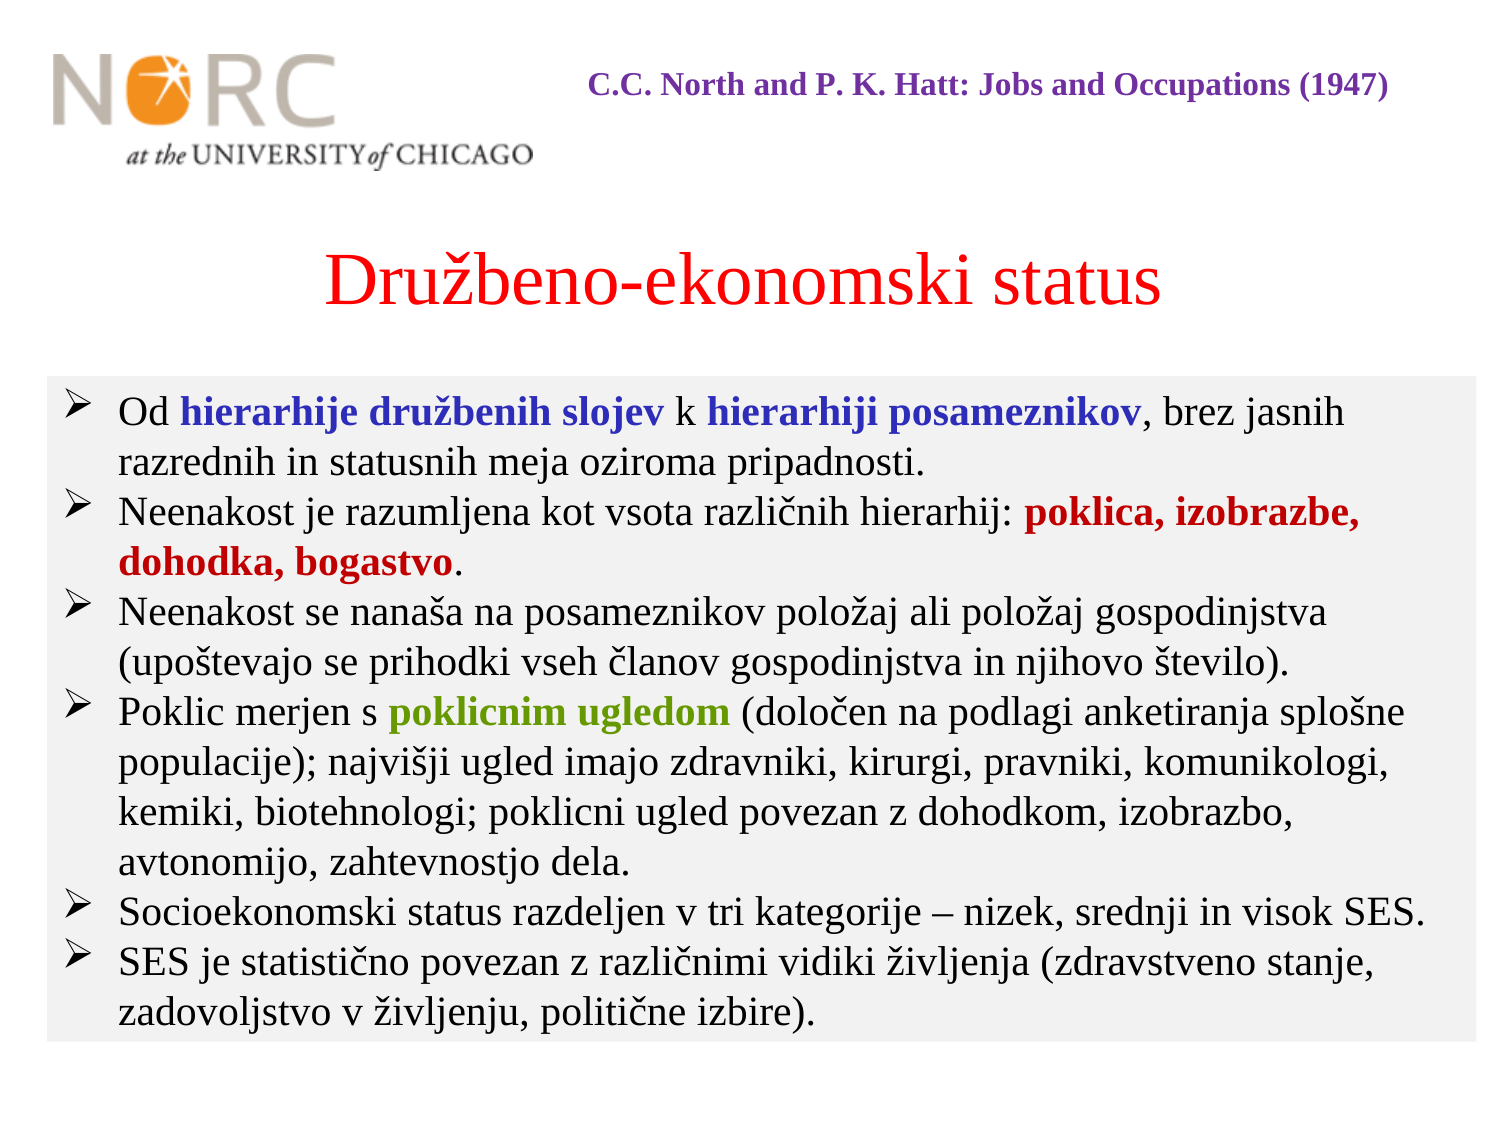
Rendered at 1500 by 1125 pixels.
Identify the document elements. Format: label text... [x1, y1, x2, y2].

text_box C.C. North and P. K. Hatt: Jobs and Occupations (1947) [572, 54, 1436, 110]
title Družbeno-ekonomski status [230, 220, 1258, 329]
text_box Od hierarhije družbenih slojev k hierarhiji posameznikov, brez jasnih razrednih in statusnih meja oziroma pripadnosti. Neenakost je razumljena kot vsota različnih hierarhij: poklica, izobrazbe, dohodka, bogastvo. Neenakost se nanaša na posameznikov položaj ali položaj gospodinjstva (upoštevajo se prihodki vseh članov gospodinjstva in njihovo število). Poklic merjen s poklicnim ugledom (določen na podlagi anketiranja splošne populacije); najvišji ugled imajo zdravniki, kirurgi, pravniki, komunikologi, kemiki, biotehnologi; poklicni ugled povezan z dohodkom, izobrazbo, avtonomijo, zahtevnostjo dela. Socioekonomski status razdeljen v tri kategorije – nizek, srednji in visok SES. SES je statistično povezan z različnimi vidiki življenja (zdravstveno stanje, zadovoljstvo v življenju, politične izbire). [47, 376, 1477, 1042]
picture [53, 54, 533, 171]
